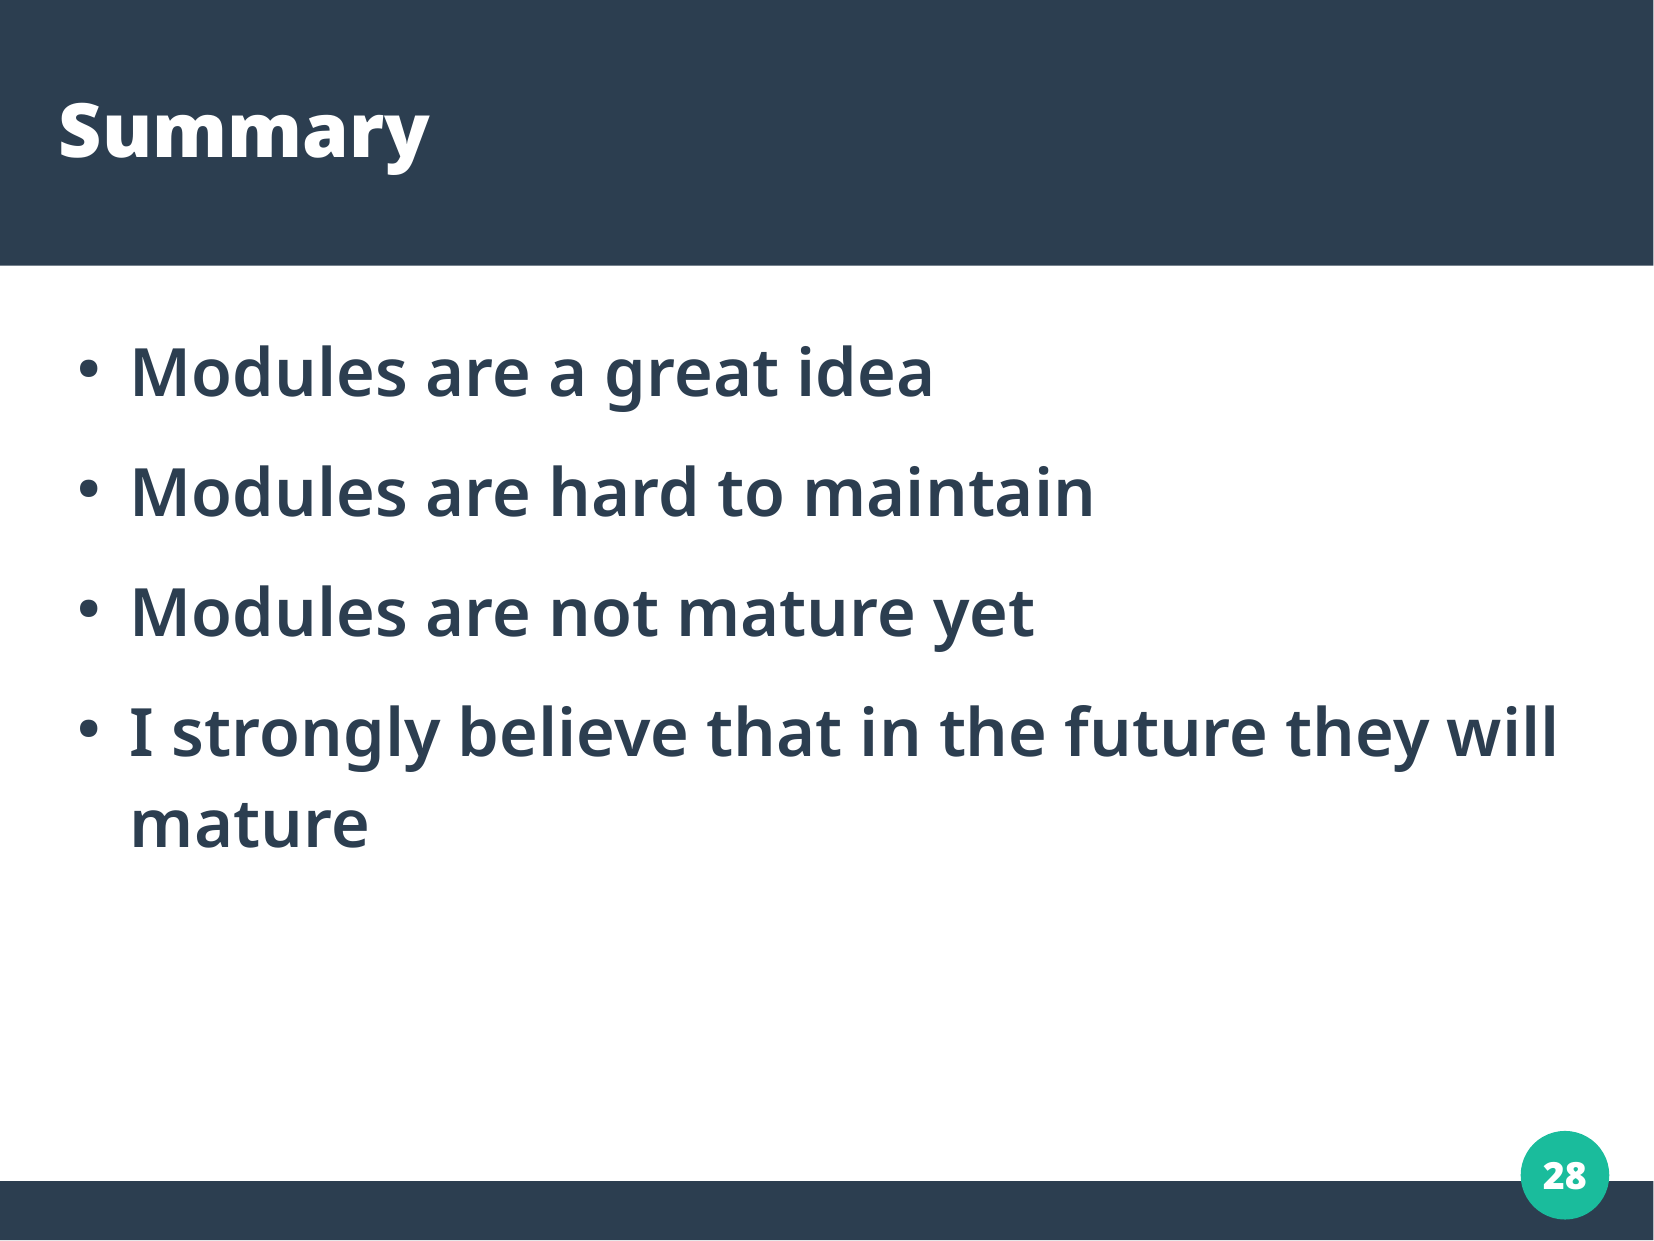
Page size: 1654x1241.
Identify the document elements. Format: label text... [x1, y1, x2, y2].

list Modules are a great idea Modules are hard to maintain Modules are not mature yet I strongly believe that in the future they will mature [59, 324, 1595, 1152]
title Summary [59, 49, 1595, 207]
